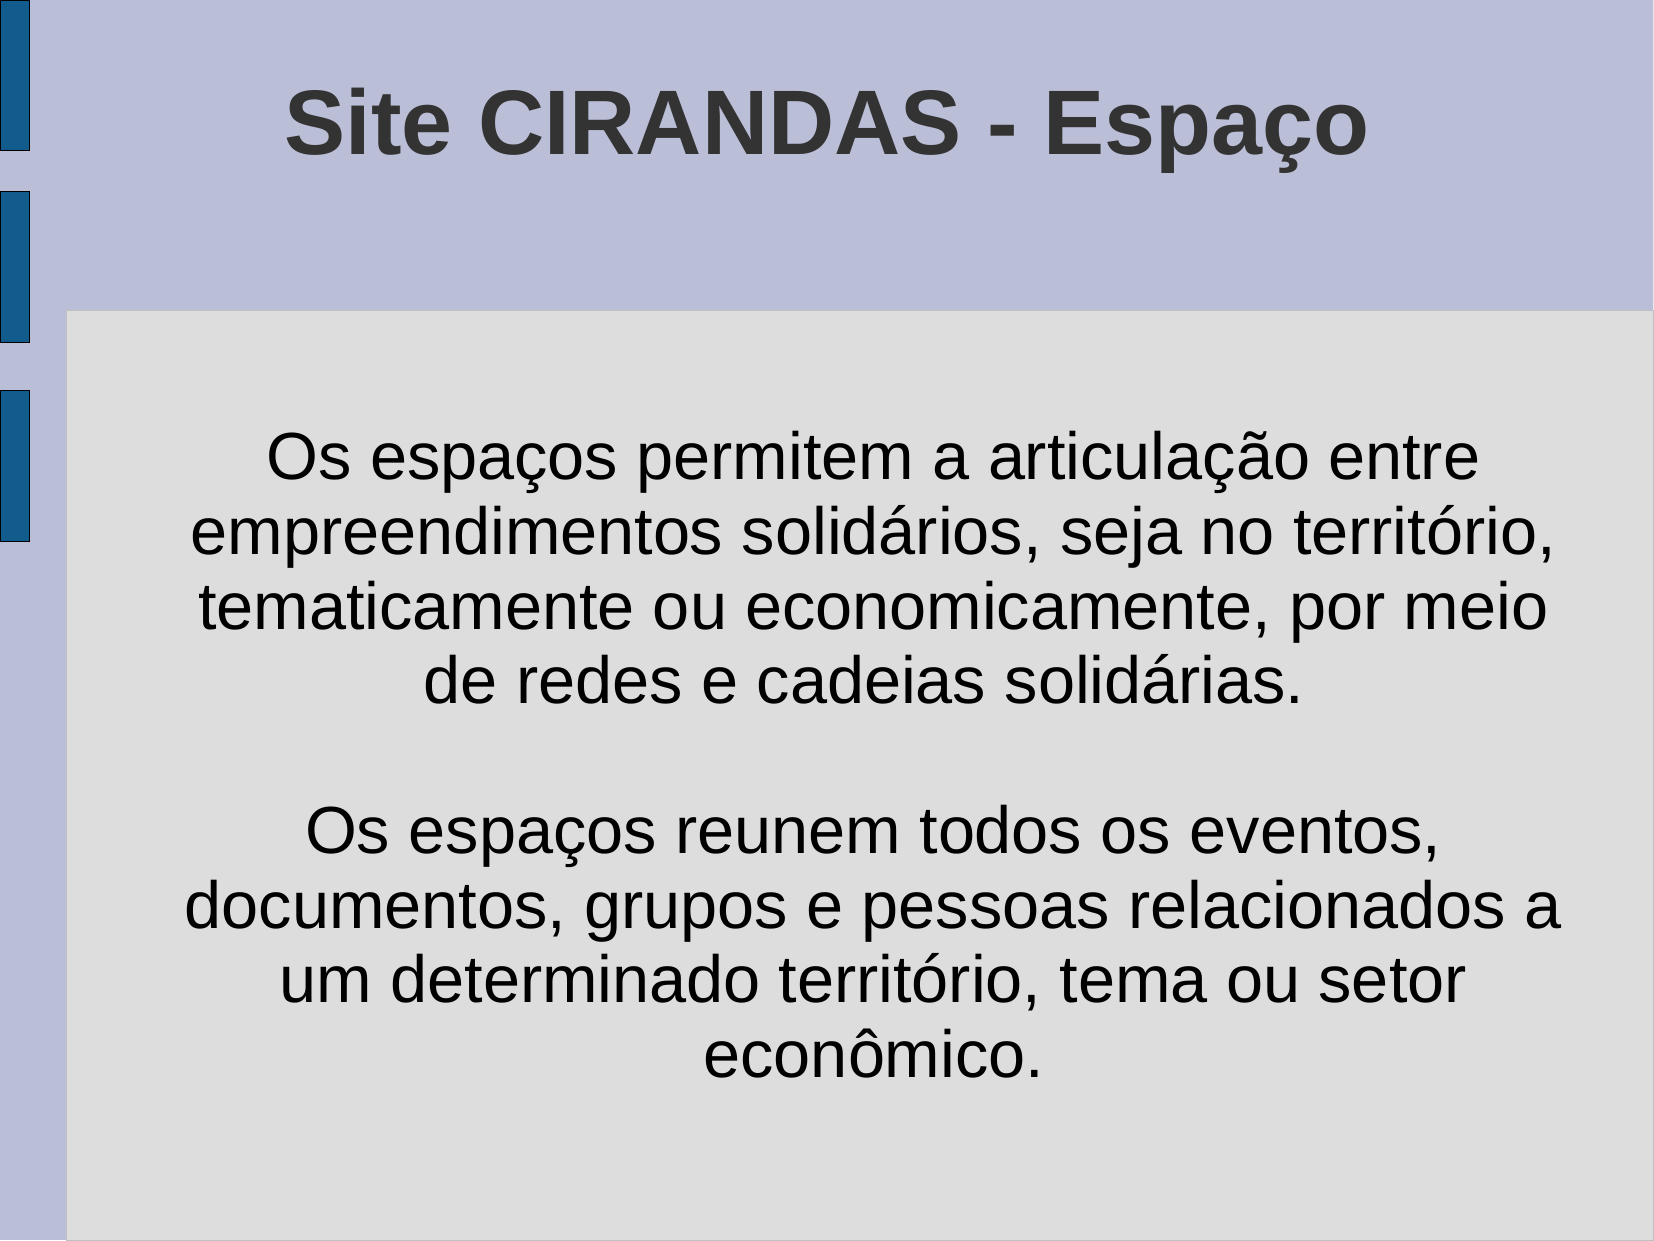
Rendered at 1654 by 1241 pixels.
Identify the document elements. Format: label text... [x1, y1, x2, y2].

subtitle Os espaços permitem a articulação entre empreendimentos solidários, seja no território, tematicamente ou economicamente, por meio de redes e cadeias solidárias. Os espaços reunem todos os eventos, documentos, grupos e pessoas relacionados a um determinado território, tema ou setor econômico. [178, 364, 1570, 1147]
title Site CIRANDAS - Espaço [121, 19, 1534, 227]
